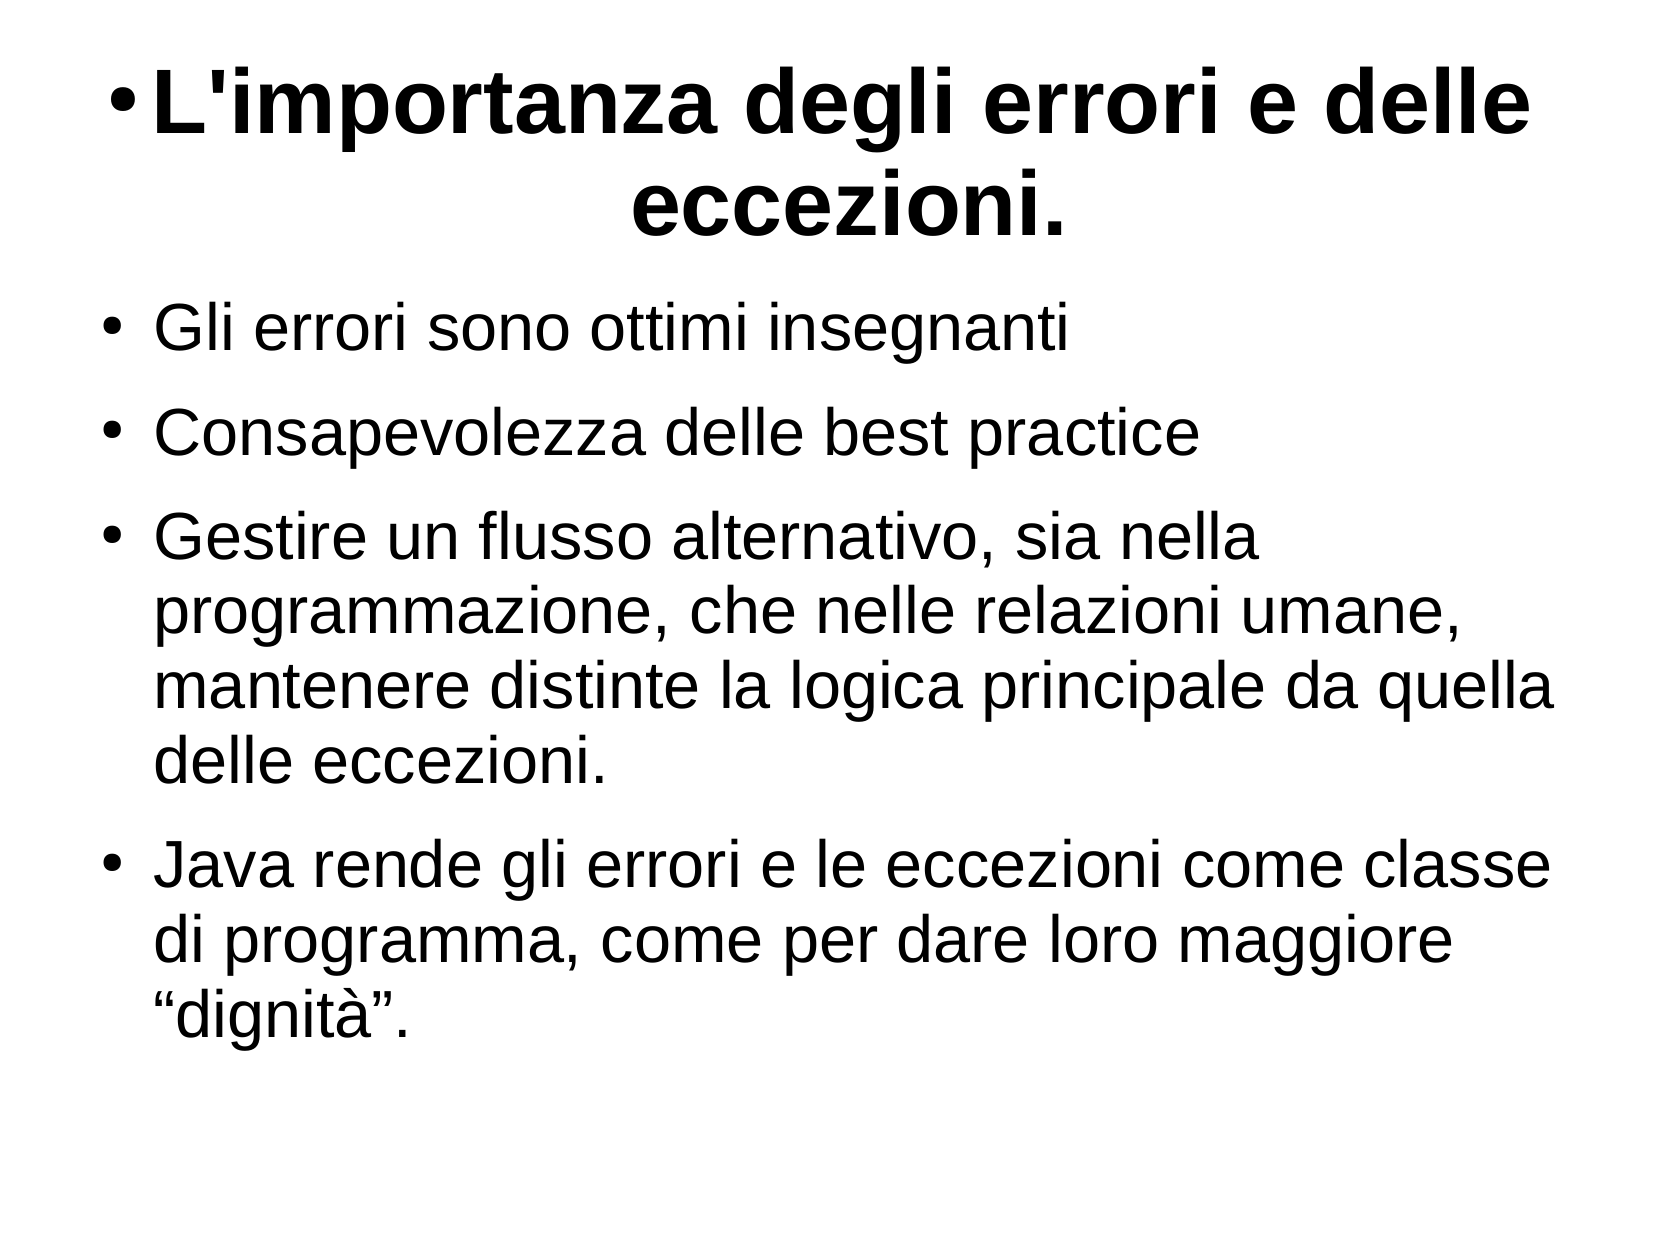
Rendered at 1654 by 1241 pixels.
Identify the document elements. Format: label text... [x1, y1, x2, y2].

list Gli errori sono ottimi insegnanti Consapevolezza delle best practice Gestire un flusso alternativo, sia nella programmazione, che nelle relazioni umane, mantenere distinte la logica principale da quella delle eccezioni. Java rende gli errori e le eccezioni come classe di programma, come per dare loro maggiore “dignità”. [82, 290, 1571, 1151]
title L'importanza degli errori e delle eccezioni. [82, 49, 1571, 257]
